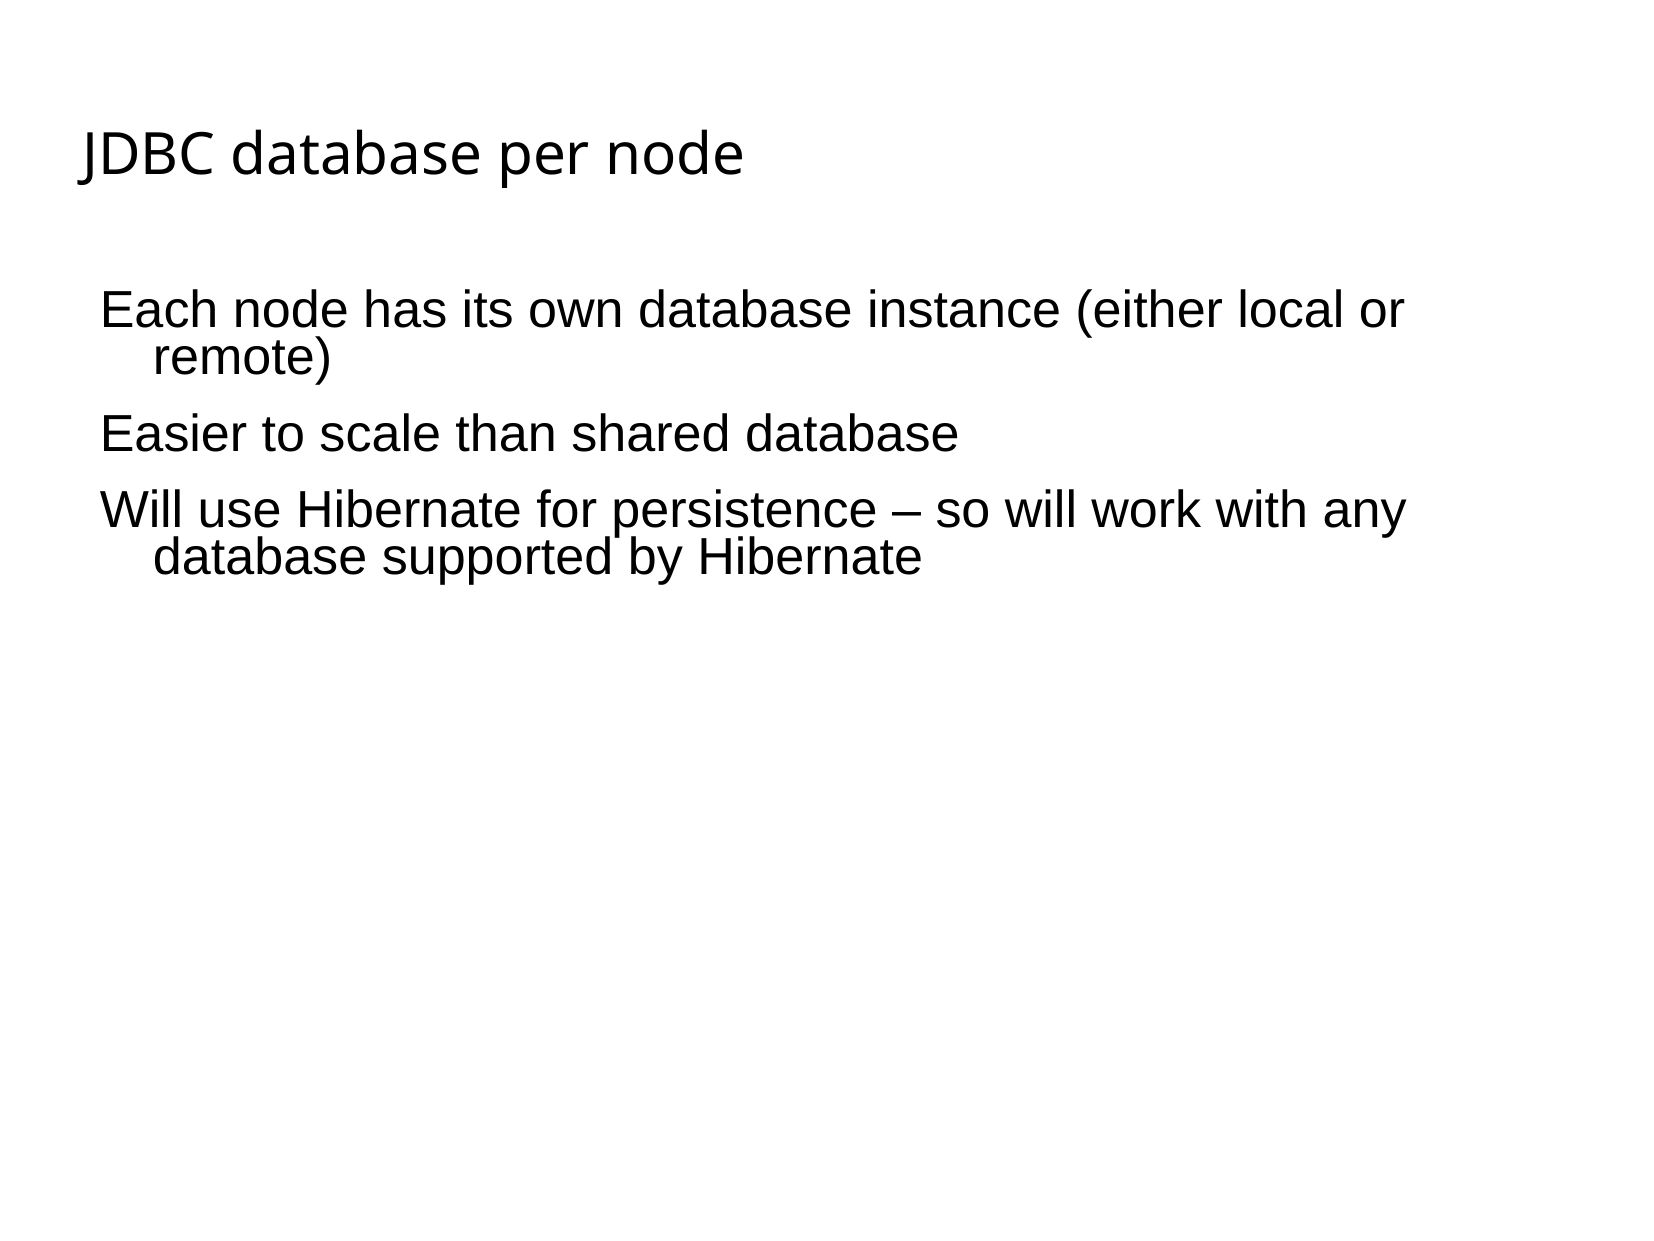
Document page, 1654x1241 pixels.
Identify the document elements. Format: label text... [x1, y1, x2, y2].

list Each node has its own database instance (either local or remote) Easier to scale than shared database Will use Hibernate for persistence – so will work with any database supported by Hibernate [82, 290, 1571, 1094]
title JDBC database per node [82, 56, 1571, 249]
